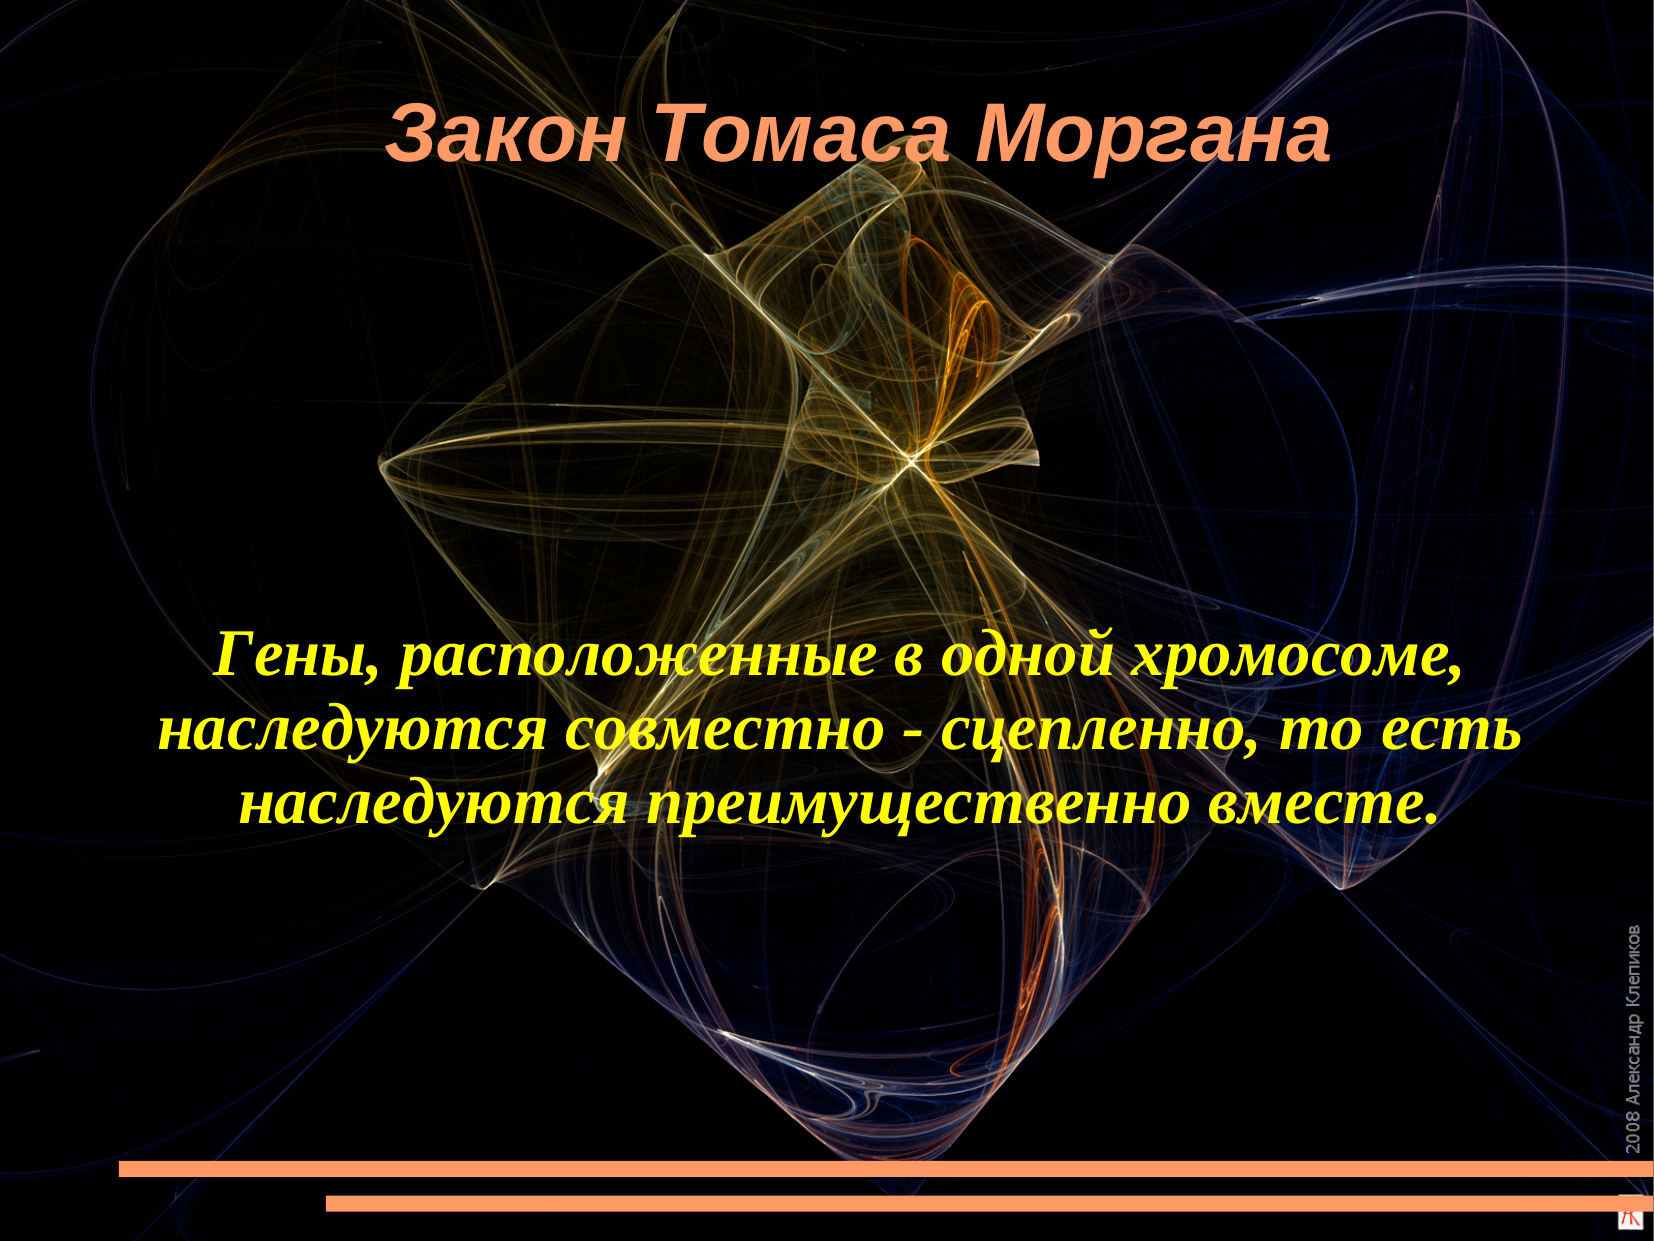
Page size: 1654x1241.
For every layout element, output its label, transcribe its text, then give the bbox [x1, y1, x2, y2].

subtitle Гены, расположенные в одной хромосоме, наследуются совместно - сцепленно, то есть наследуются преимущественно вместе. [121, 322, 1561, 1133]
picture [0, 0, 1654, 1241]
title Закон Томаса Моргана [152, 29, 1565, 237]
